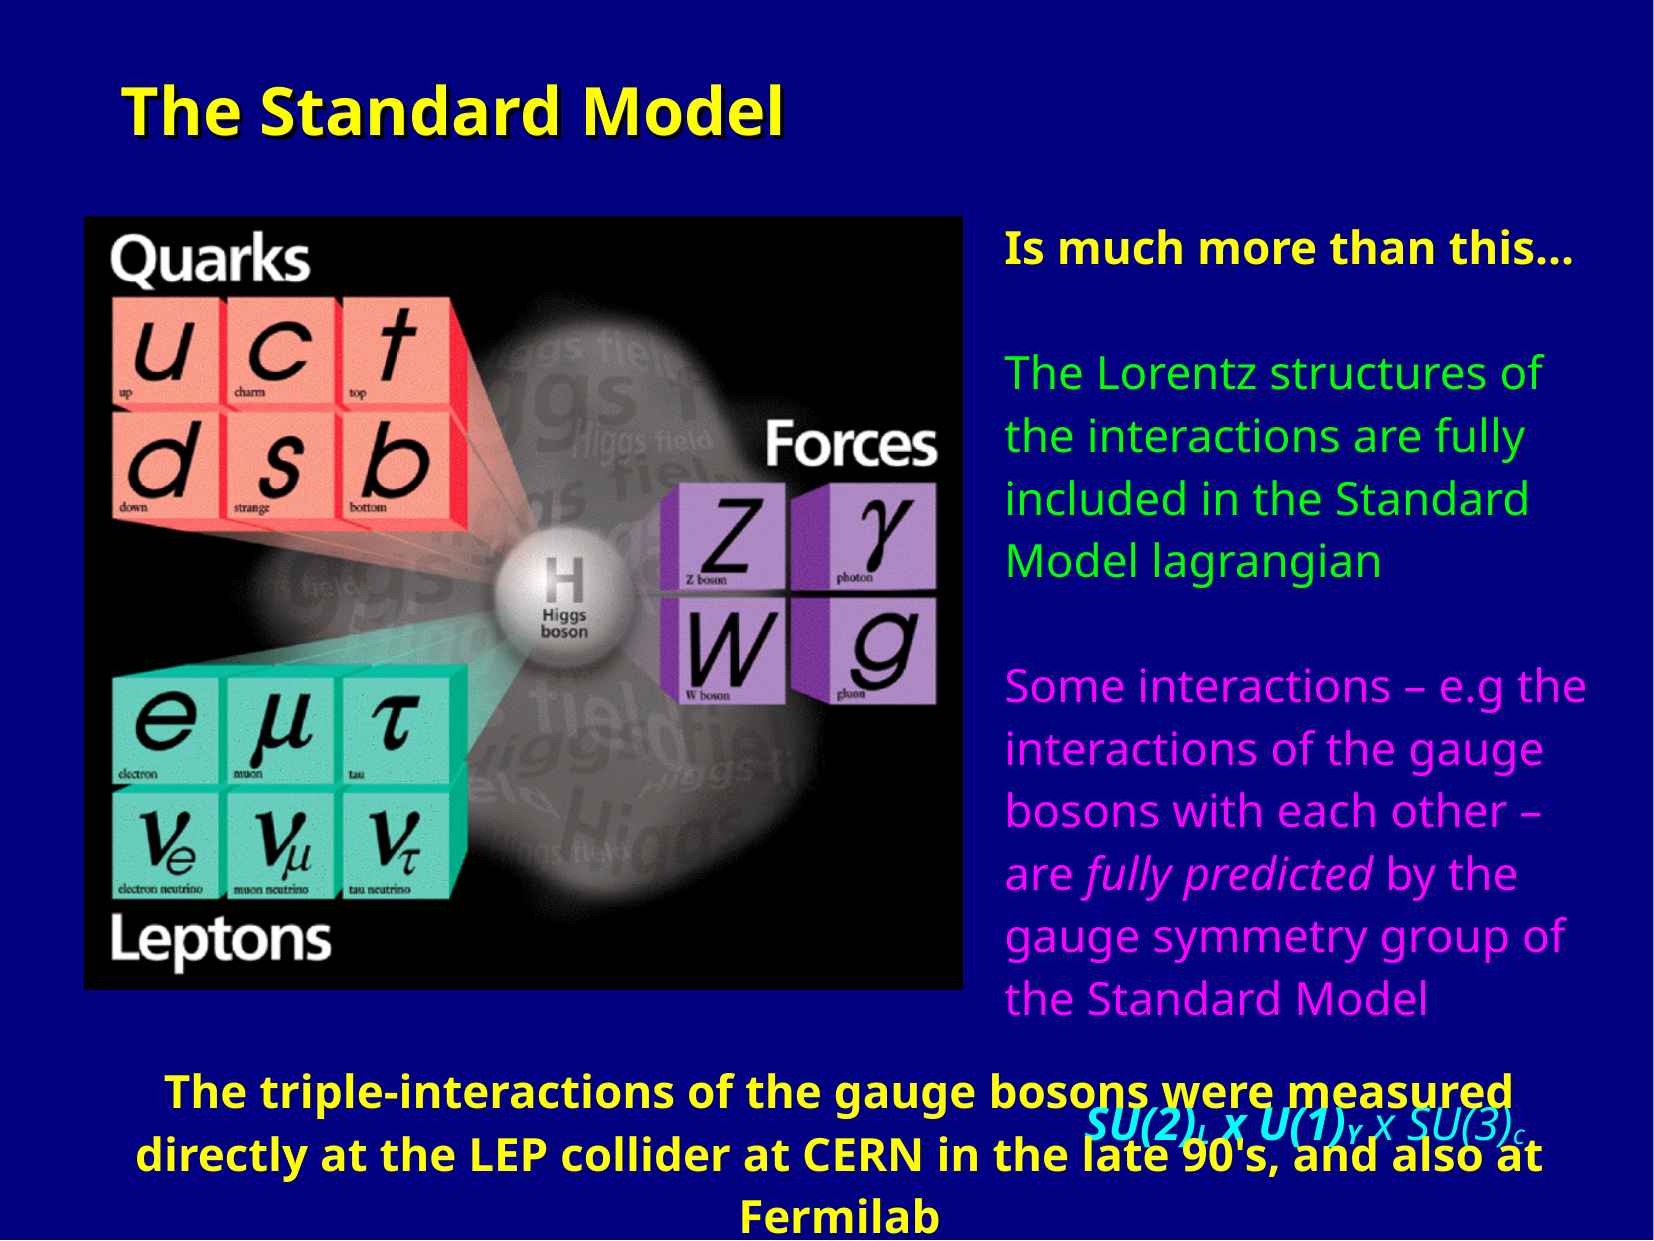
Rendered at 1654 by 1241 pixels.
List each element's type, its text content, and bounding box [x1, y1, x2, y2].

text_box The triple-interactions of the gauge bosons were measured directly at the LEP collider at CERN in the late 90's, and also at Fermilab [84, 1052, 1595, 1211]
text_box Is much more than this... The Lorentz structures of the interactions are fully included in the Standard Model lagrangian Some interactions – e.g the interactions of the gauge bosons with each other – are fully predicted by the gauge symmetry group of the Standard Model SU(2)L x U(1)Y x SU(3)c [989, 208, 1620, 1038]
picture [84, 216, 963, 990]
text_box The Standard Model [105, 57, 1382, 161]
